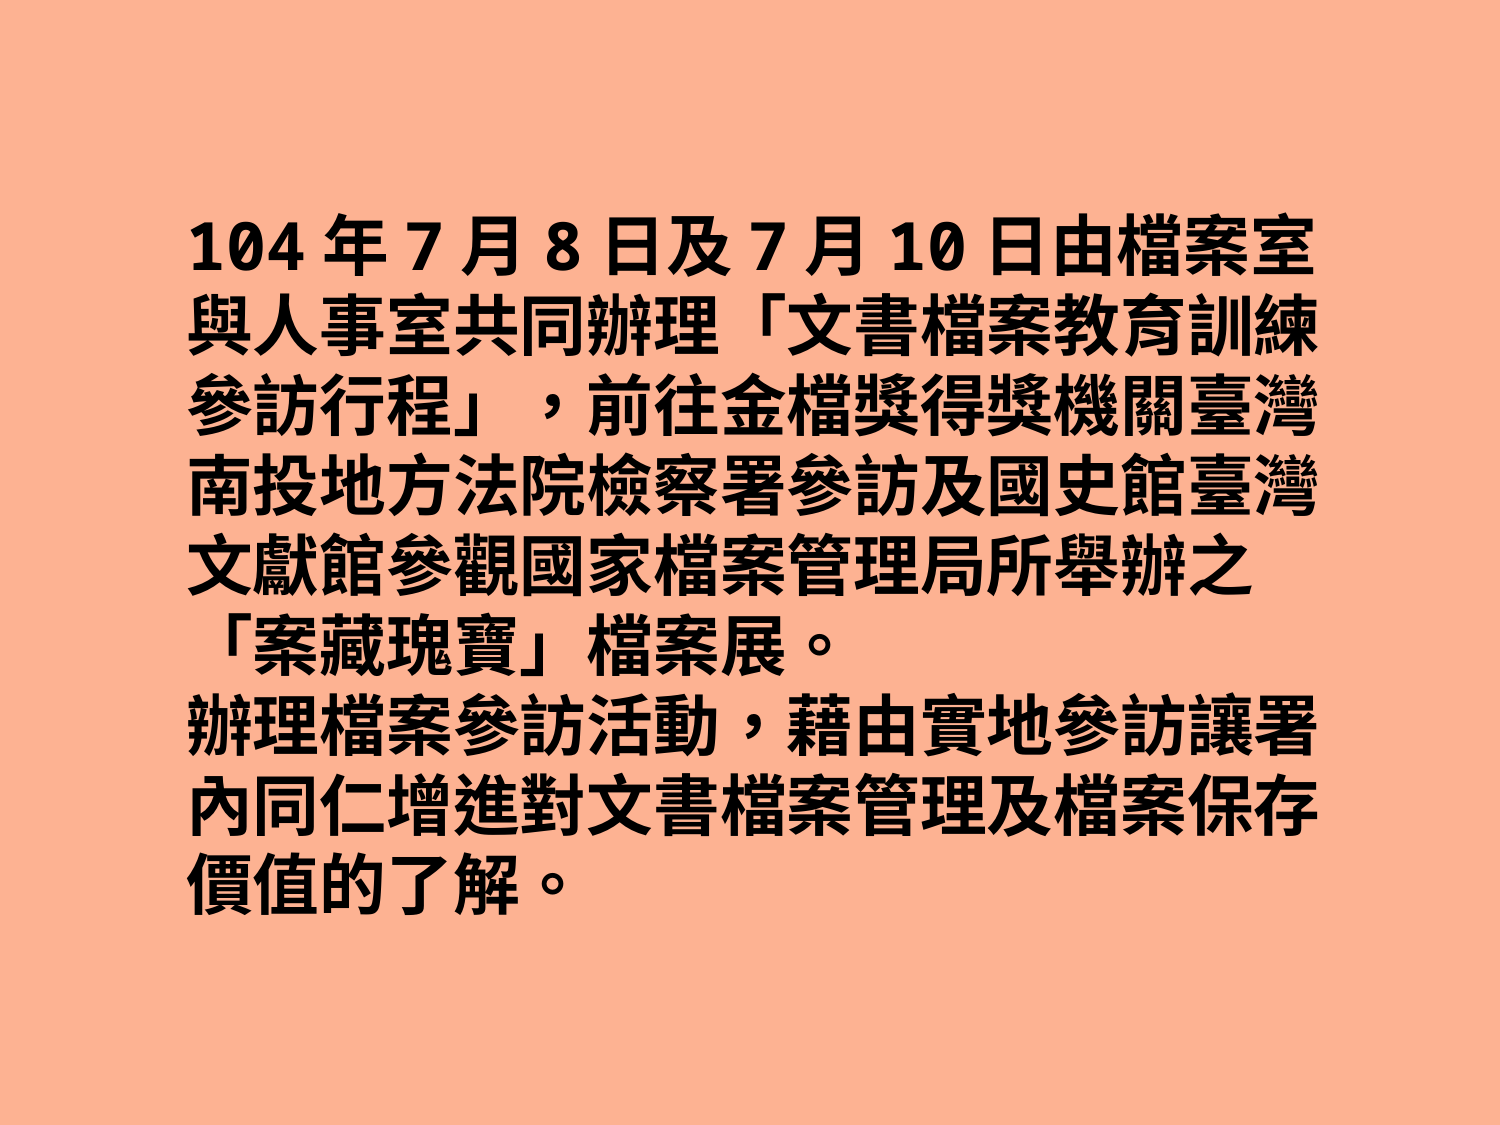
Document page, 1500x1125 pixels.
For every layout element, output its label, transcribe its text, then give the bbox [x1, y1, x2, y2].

text_box 104年7月8日及7月10日由檔案室與人事室共同辦理「文書檔案教育訓練參訪行程」，前往金檔獎得獎機關臺灣南投地方法院檢察署參訪及國史館臺灣文獻館參觀國家檔案管理局所舉辦之「案藏瑰寶」檔案展。 辦理檔案參訪活動，藉由實地參訪讓署內同仁增進對文書檔案管理及檔案保存價值的了解。 [171, 196, 1352, 931]
